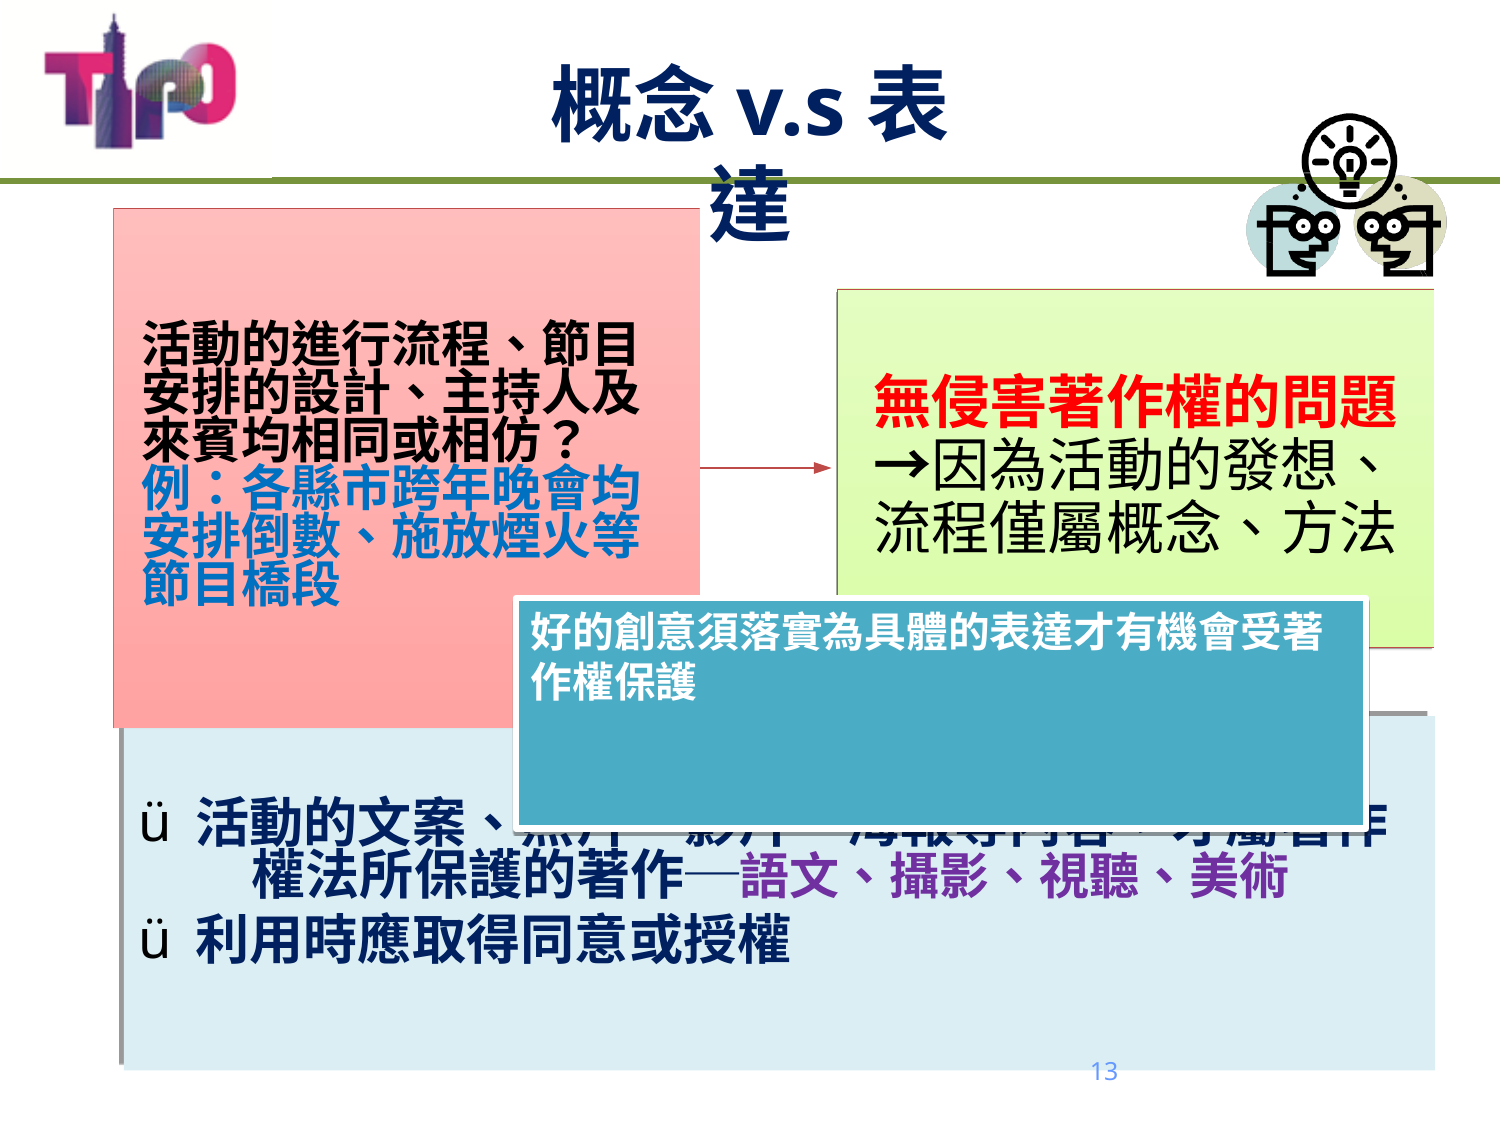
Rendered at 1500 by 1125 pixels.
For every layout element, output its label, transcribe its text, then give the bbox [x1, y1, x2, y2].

text_box 概念v.s表達 [516, 45, 984, 260]
text_box 好的創意須落實為具體的表達才有機會受著作權保護 [515, 597, 1367, 829]
text_box 13 [1074, 1042, 1426, 1103]
picture [1246, 113, 1447, 277]
text_box 活動的進行流程、節目安排的設計、主持人及來賓均相同或相仿？ 例：各縣市跨年晚會均安排倒數、施放煙火等節目橋段 [113, 208, 700, 728]
list 活動的文案、照片、影片、海報等內容，才屬著作權法所保護的著作─語文、攝影、視聽、美術 利用時應取得同意或授權 [123, 716, 1436, 1071]
text_box 無侵害著作權的問題→因為活動的發想、流程僅屬概念、方法 [836, 288, 1434, 648]
